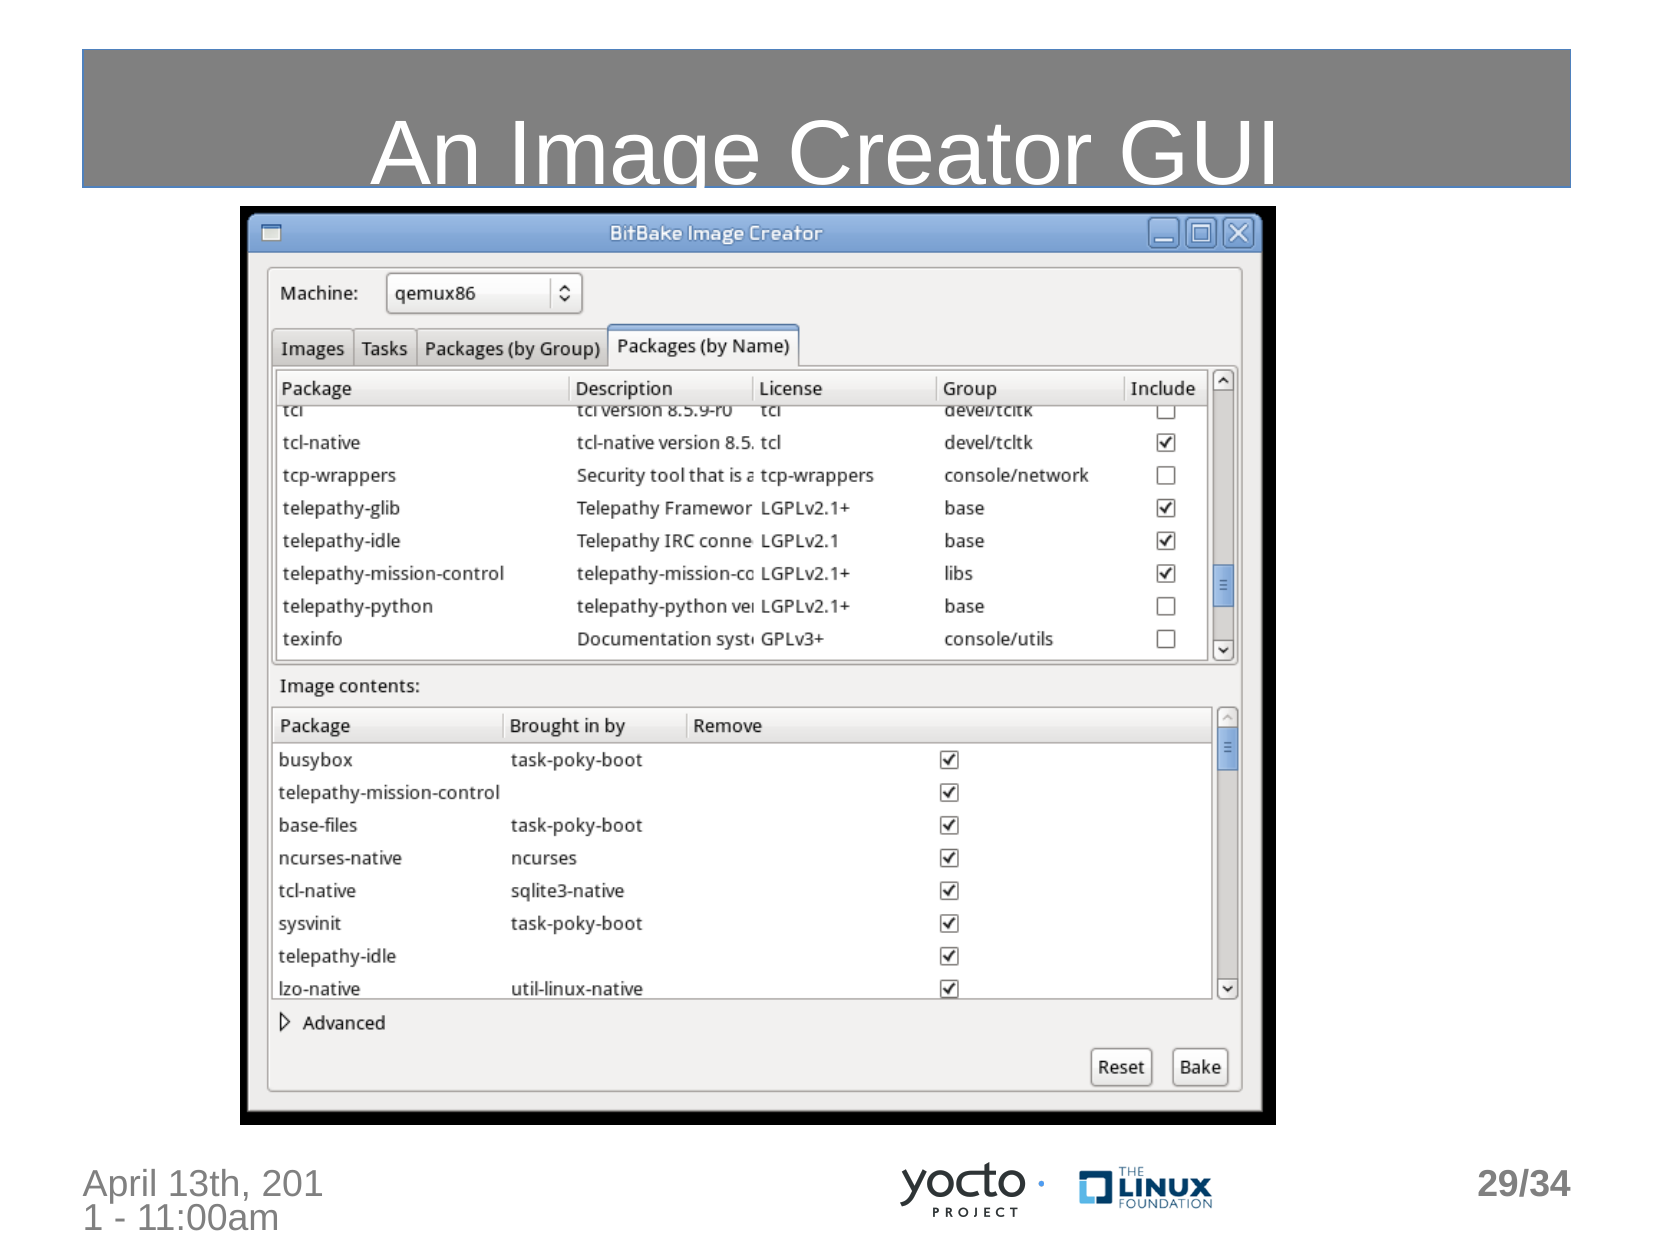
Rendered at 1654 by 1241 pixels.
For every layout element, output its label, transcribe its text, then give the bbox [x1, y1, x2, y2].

picture [240, 206, 1276, 1126]
title An Image Creator GUI [82, 56, 1571, 250]
picture [900, 1162, 1044, 1217]
picture [1075, 1162, 1215, 1211]
